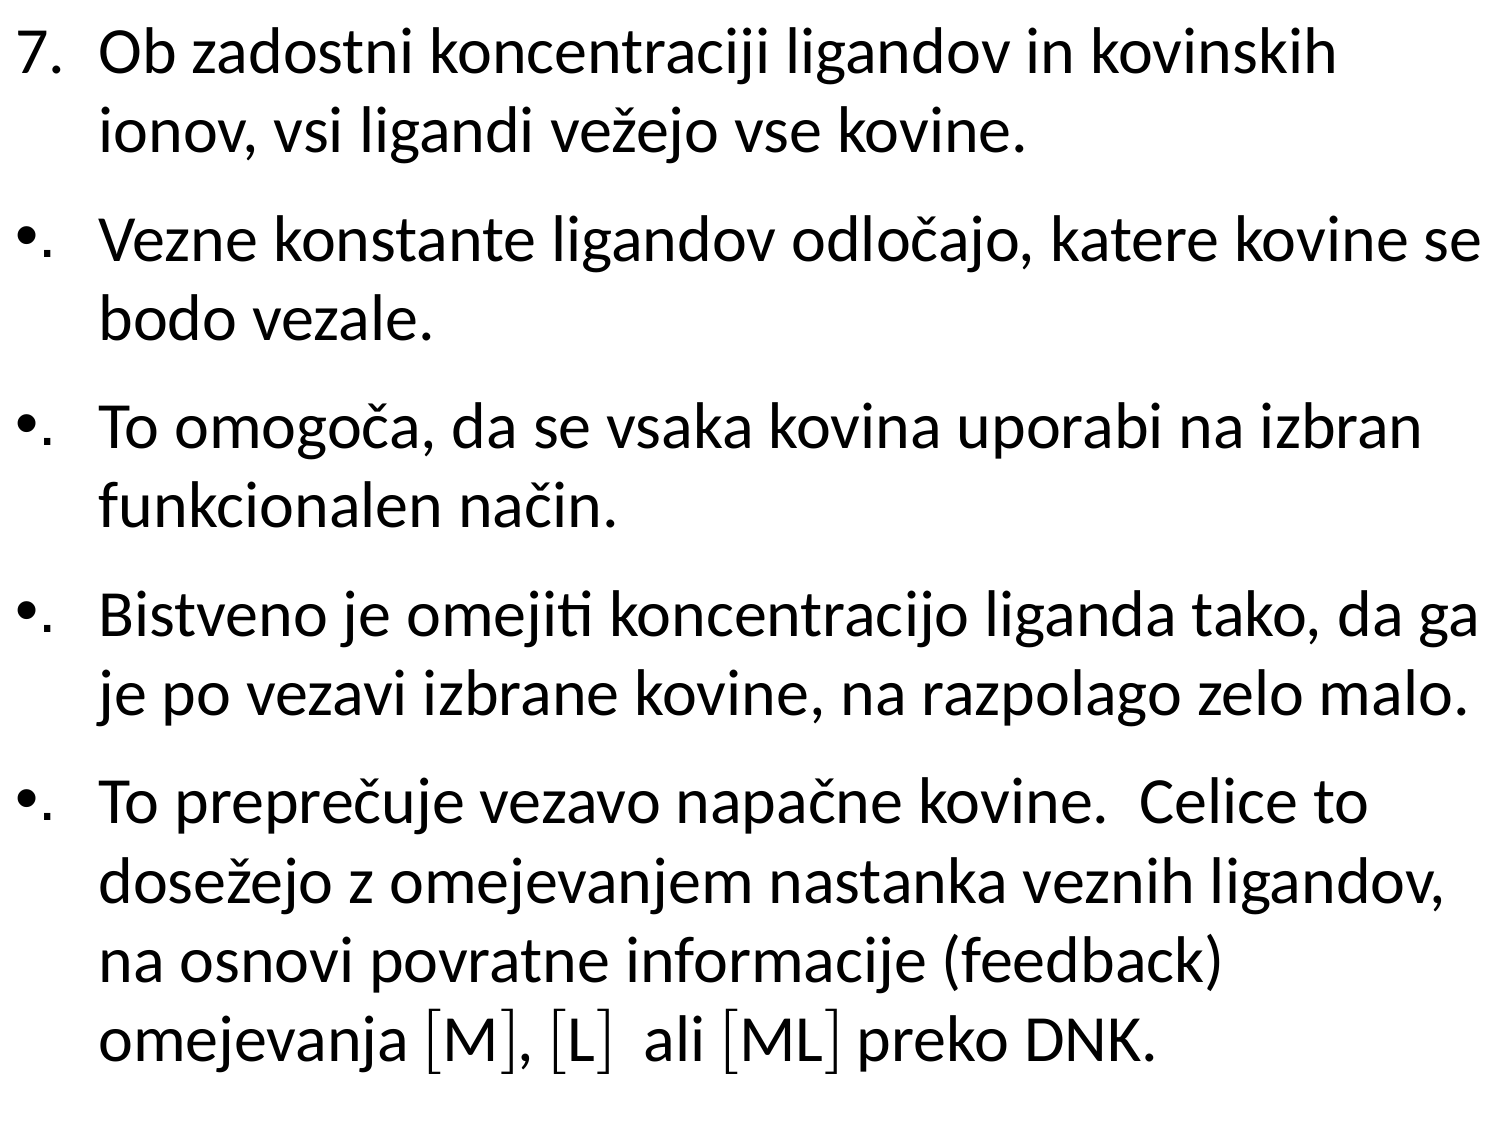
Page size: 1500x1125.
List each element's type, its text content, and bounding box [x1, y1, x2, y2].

list Ob zadostni koncentraciji ligandov in kovinskih ionov, vsi ligandi vežejo vse kovine. Vezne konstante ligandov odločajo, katere kovine se bodo vezale. To omogoča, da se vsaka kovina uporabi na izbran funkcionalen način. Bistveno je omejiti koncentracijo liganda tako, da ga je po vezavi izbrane kovine, na razpolago zelo malo. To preprečuje vezavo napačne kovine. Celice to dosežejo z omejevanjem nastanka veznih ligandov, na osnovi povratne informacije (feedback) omejevanja M, L ali ML preko DNK. [0, 0, 1500, 1125]
